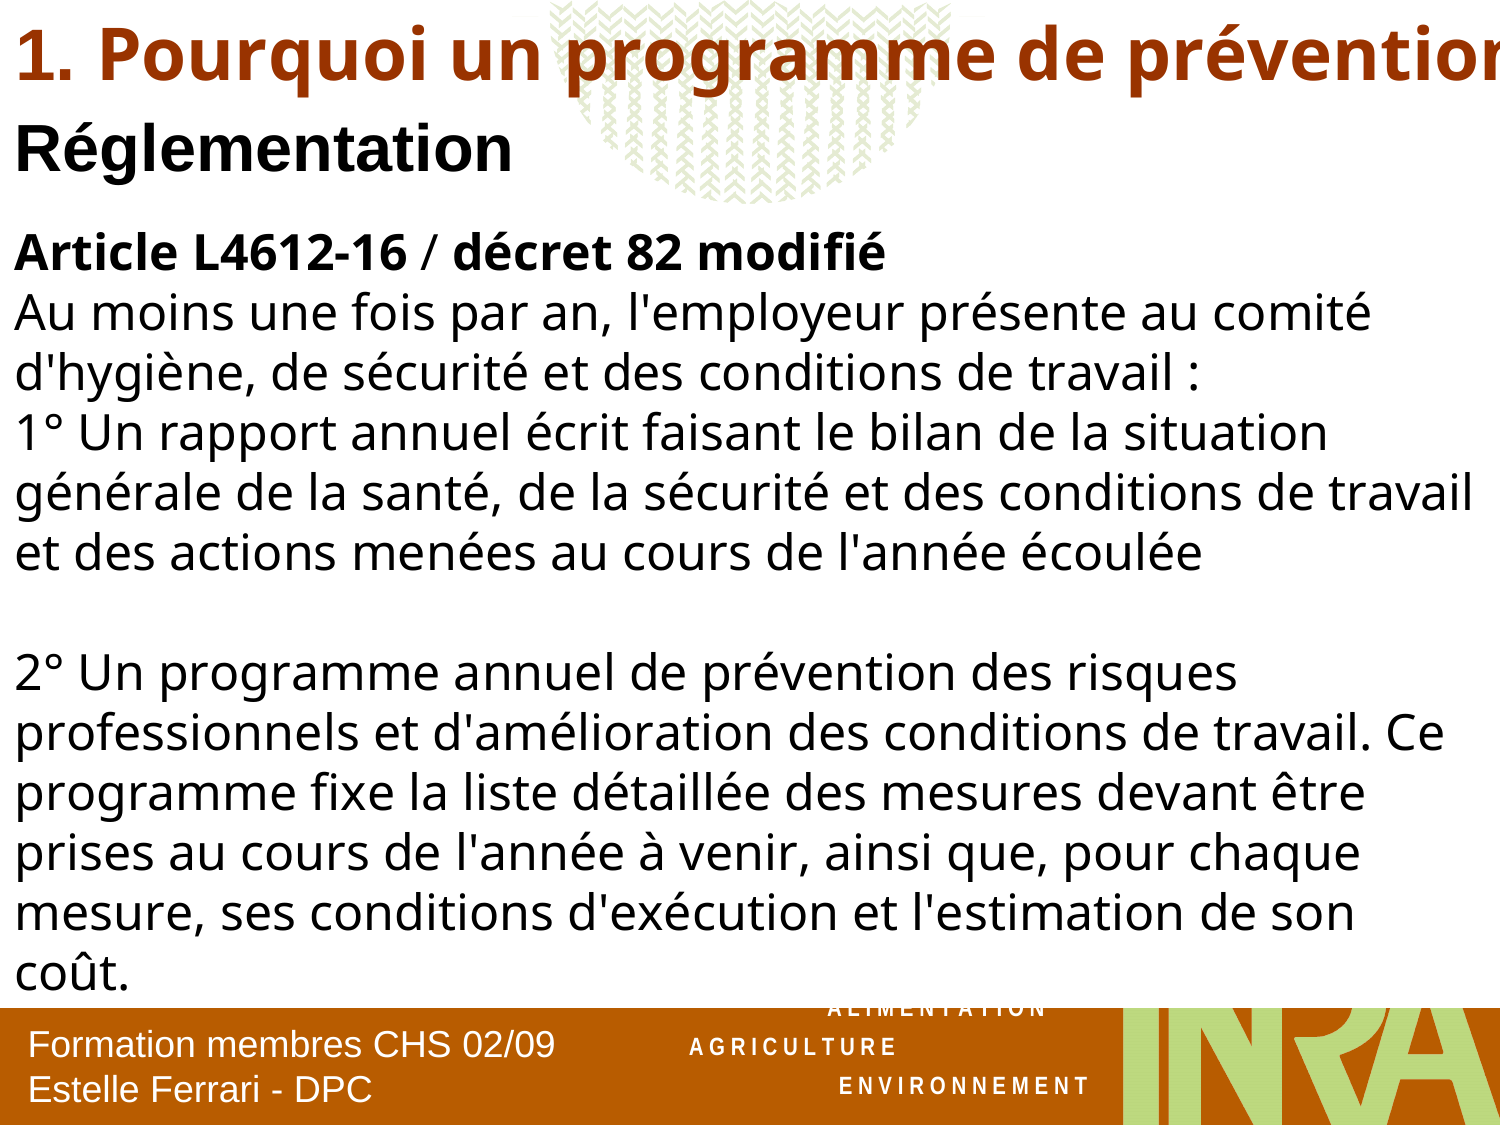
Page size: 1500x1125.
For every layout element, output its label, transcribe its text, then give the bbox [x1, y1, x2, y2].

picture [1116, 1008, 1500, 1125]
text_box Réglementation [0, 112, 1312, 212]
text_box 1. Pourquoi un programme de prévention? [0, 0, 1500, 138]
text_box Article L4612-16 / décret 82 modifié Au moins une fois par an, l'employeur présente au comité d'hygiène, de sécurité et des conditions de travail : 1° Un rapport annuel écrit faisant le bilan de la situation générale de la santé, de la sécurité et des conditions de travail et des actions menées au cours de l'année écoulée 2° Un programme annuel de prévention des risques professionnels et d'amélioration des conditions de travail. Ce programme fixe la liste détaillée des mesures devant être prises au cours de l'année à venir, ainsi que, pour chaque mesure, ses conditions d'exécution et l'estimation de son coût. [0, 212, 1500, 1008]
